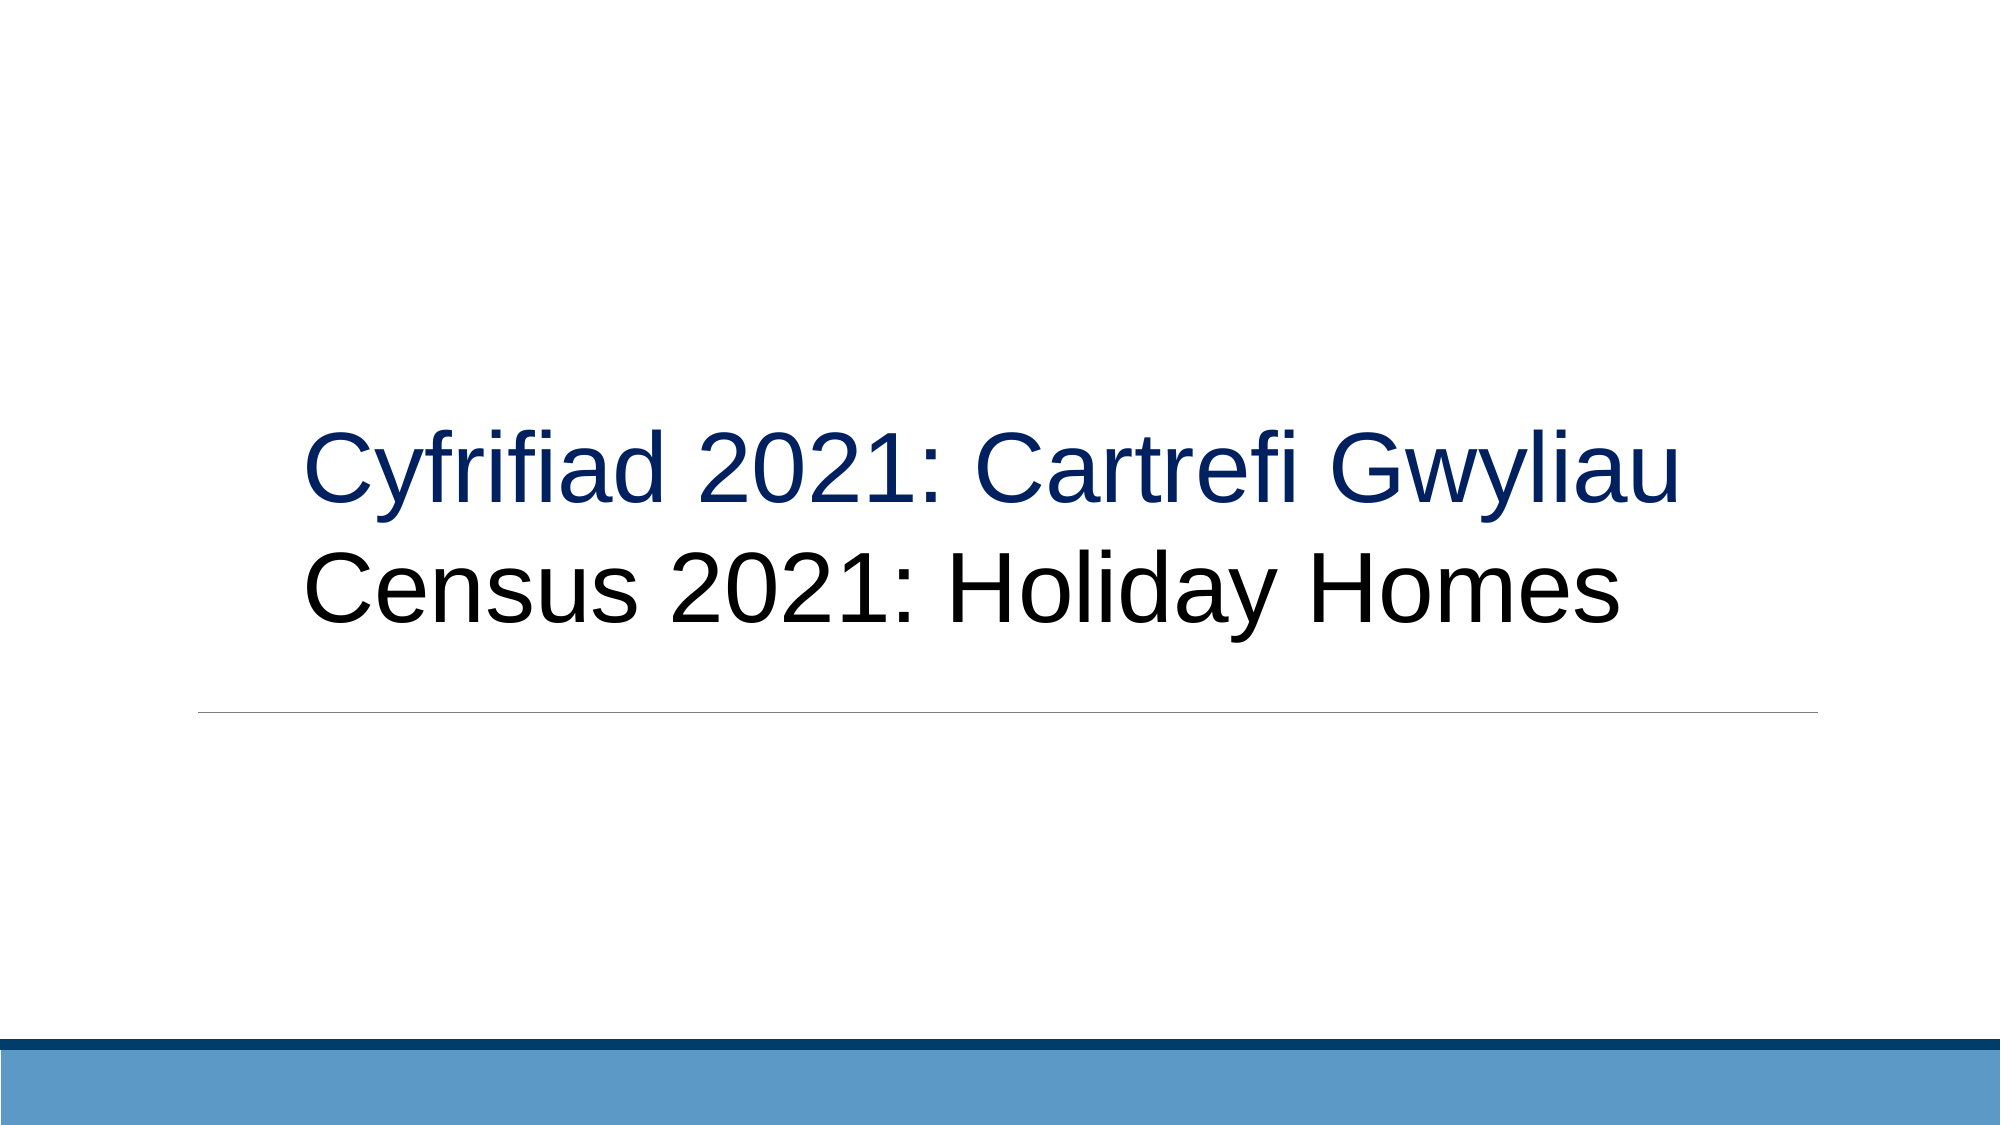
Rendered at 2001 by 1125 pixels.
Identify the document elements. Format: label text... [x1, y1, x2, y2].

text_box Cyfrifiad 2021: Cartrefi Gwyliau Census 2021: Holiday Homes [287, 395, 1713, 653]
